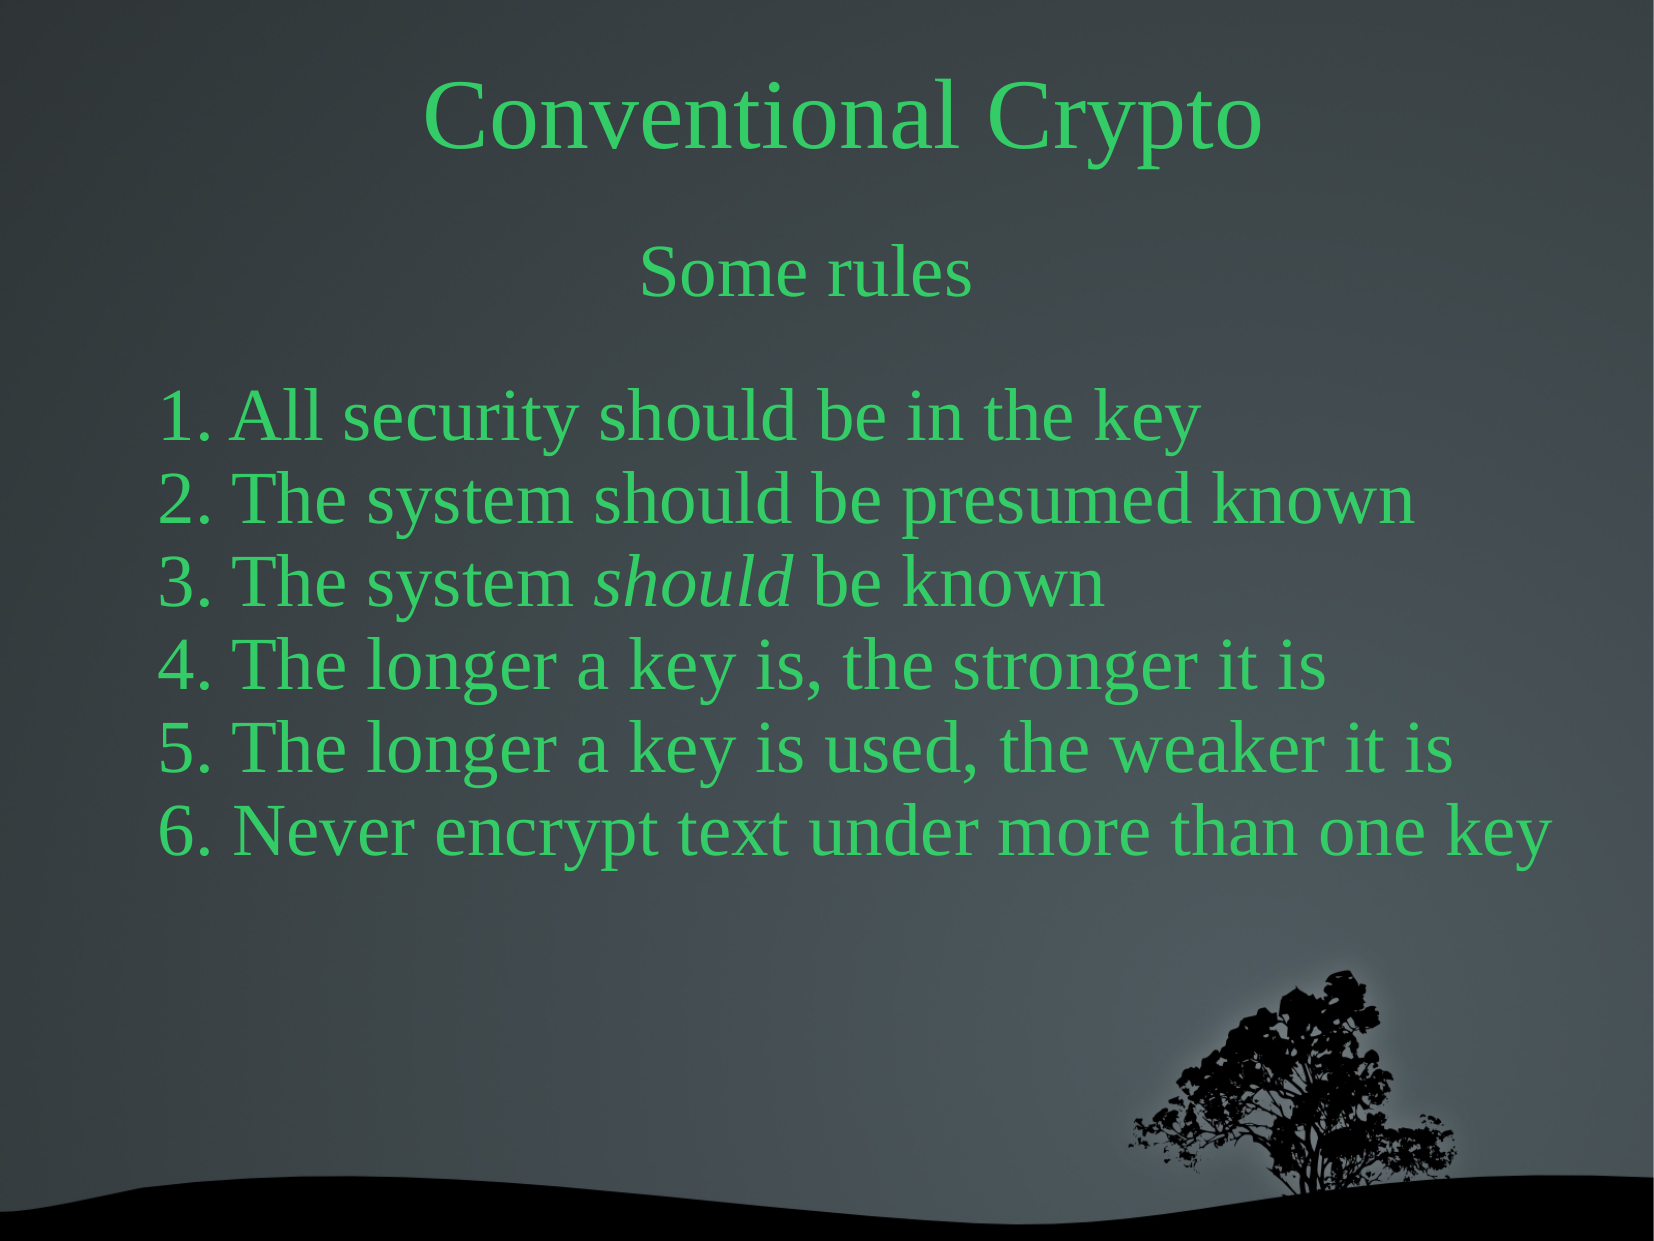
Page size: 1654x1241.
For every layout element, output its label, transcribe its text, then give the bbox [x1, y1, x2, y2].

text_box Some rules [623, 222, 990, 328]
text_box 1. All security should be in the key 2. The system should be presumed known 3. The system should be known 4. The longer a key is, the stronger it is 5. The longer a key is used, the weaker it is 6. Never encrypt text under more than one key [142, 366, 1561, 1017]
text_box Conventional Crypto [408, 51, 1276, 188]
picture [0, 0, 1654, 1241]
